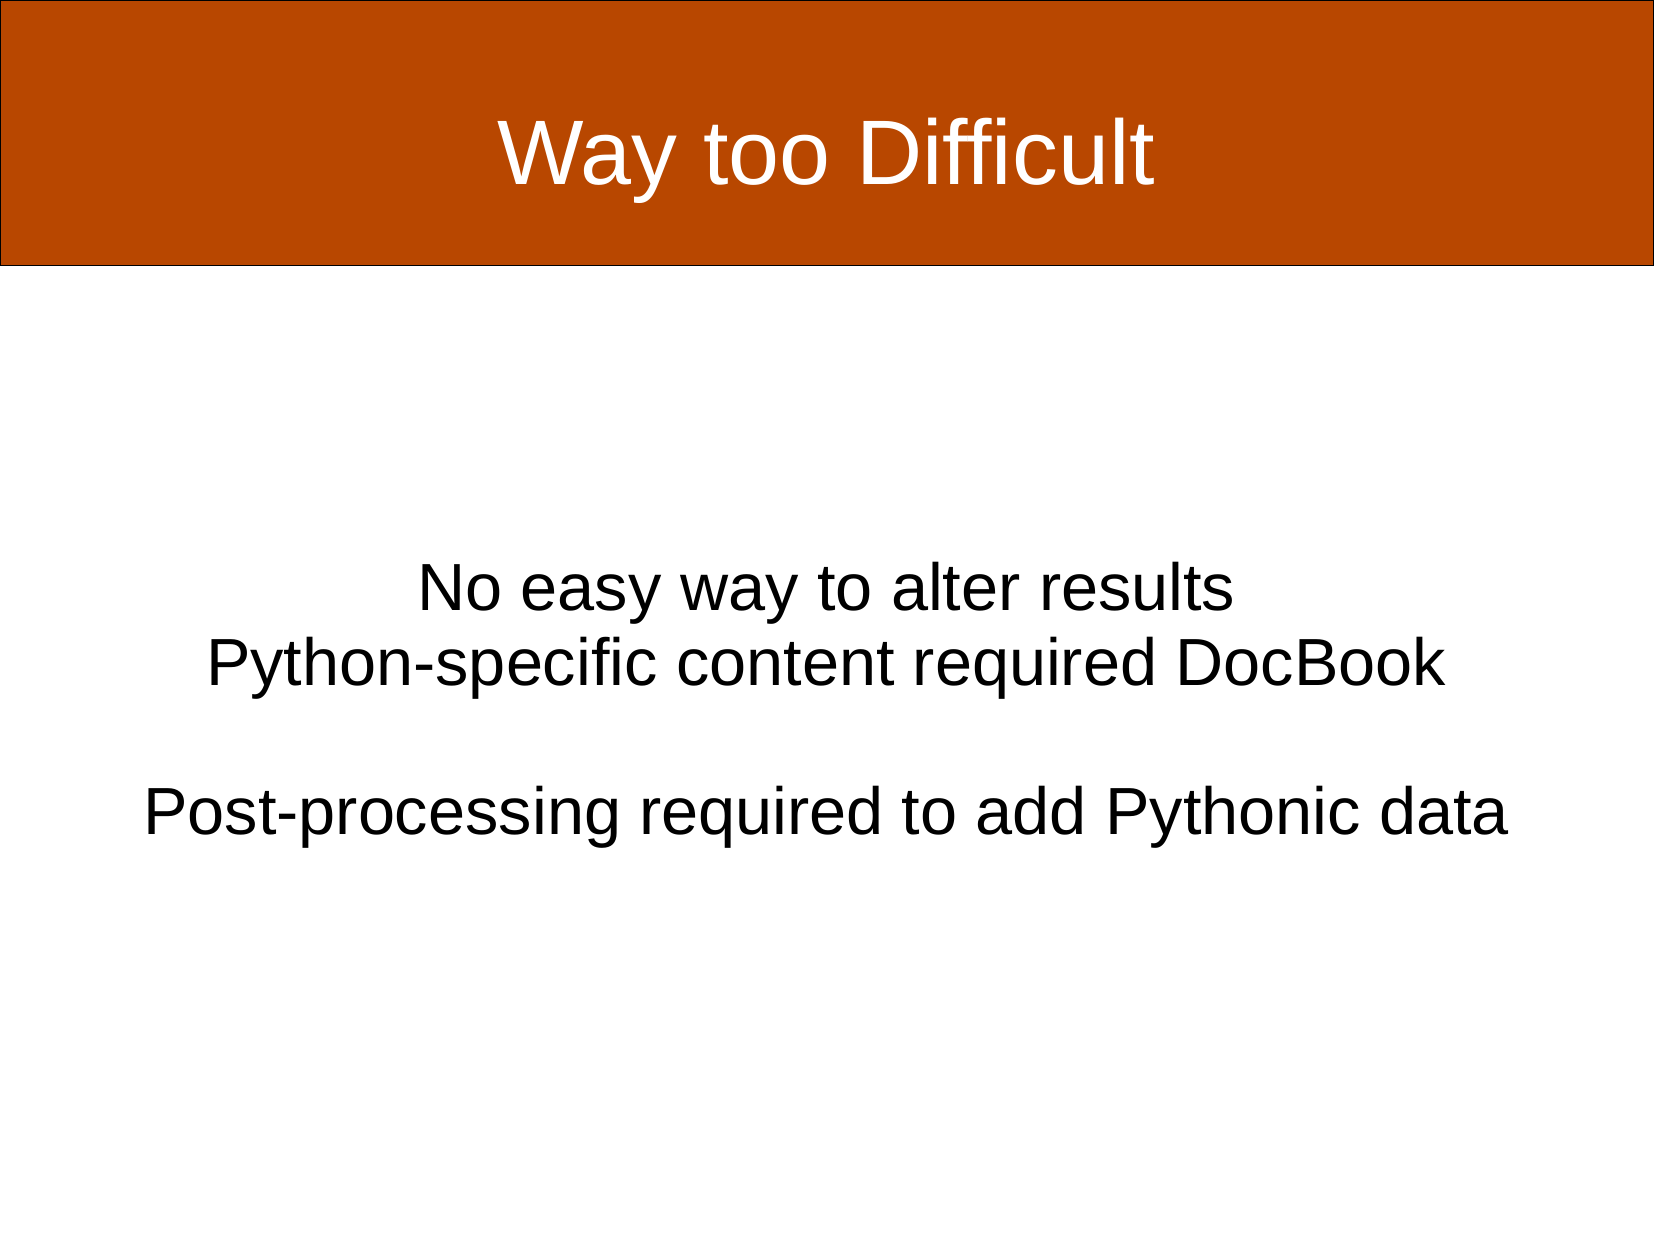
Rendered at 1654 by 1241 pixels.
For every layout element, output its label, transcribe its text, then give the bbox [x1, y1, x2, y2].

title Way too Difficult [82, 56, 1571, 250]
subtitle No easy way to alter results Python-specific content required DocBook Post-processing required to add Pythonic data [82, 297, 1571, 1102]
